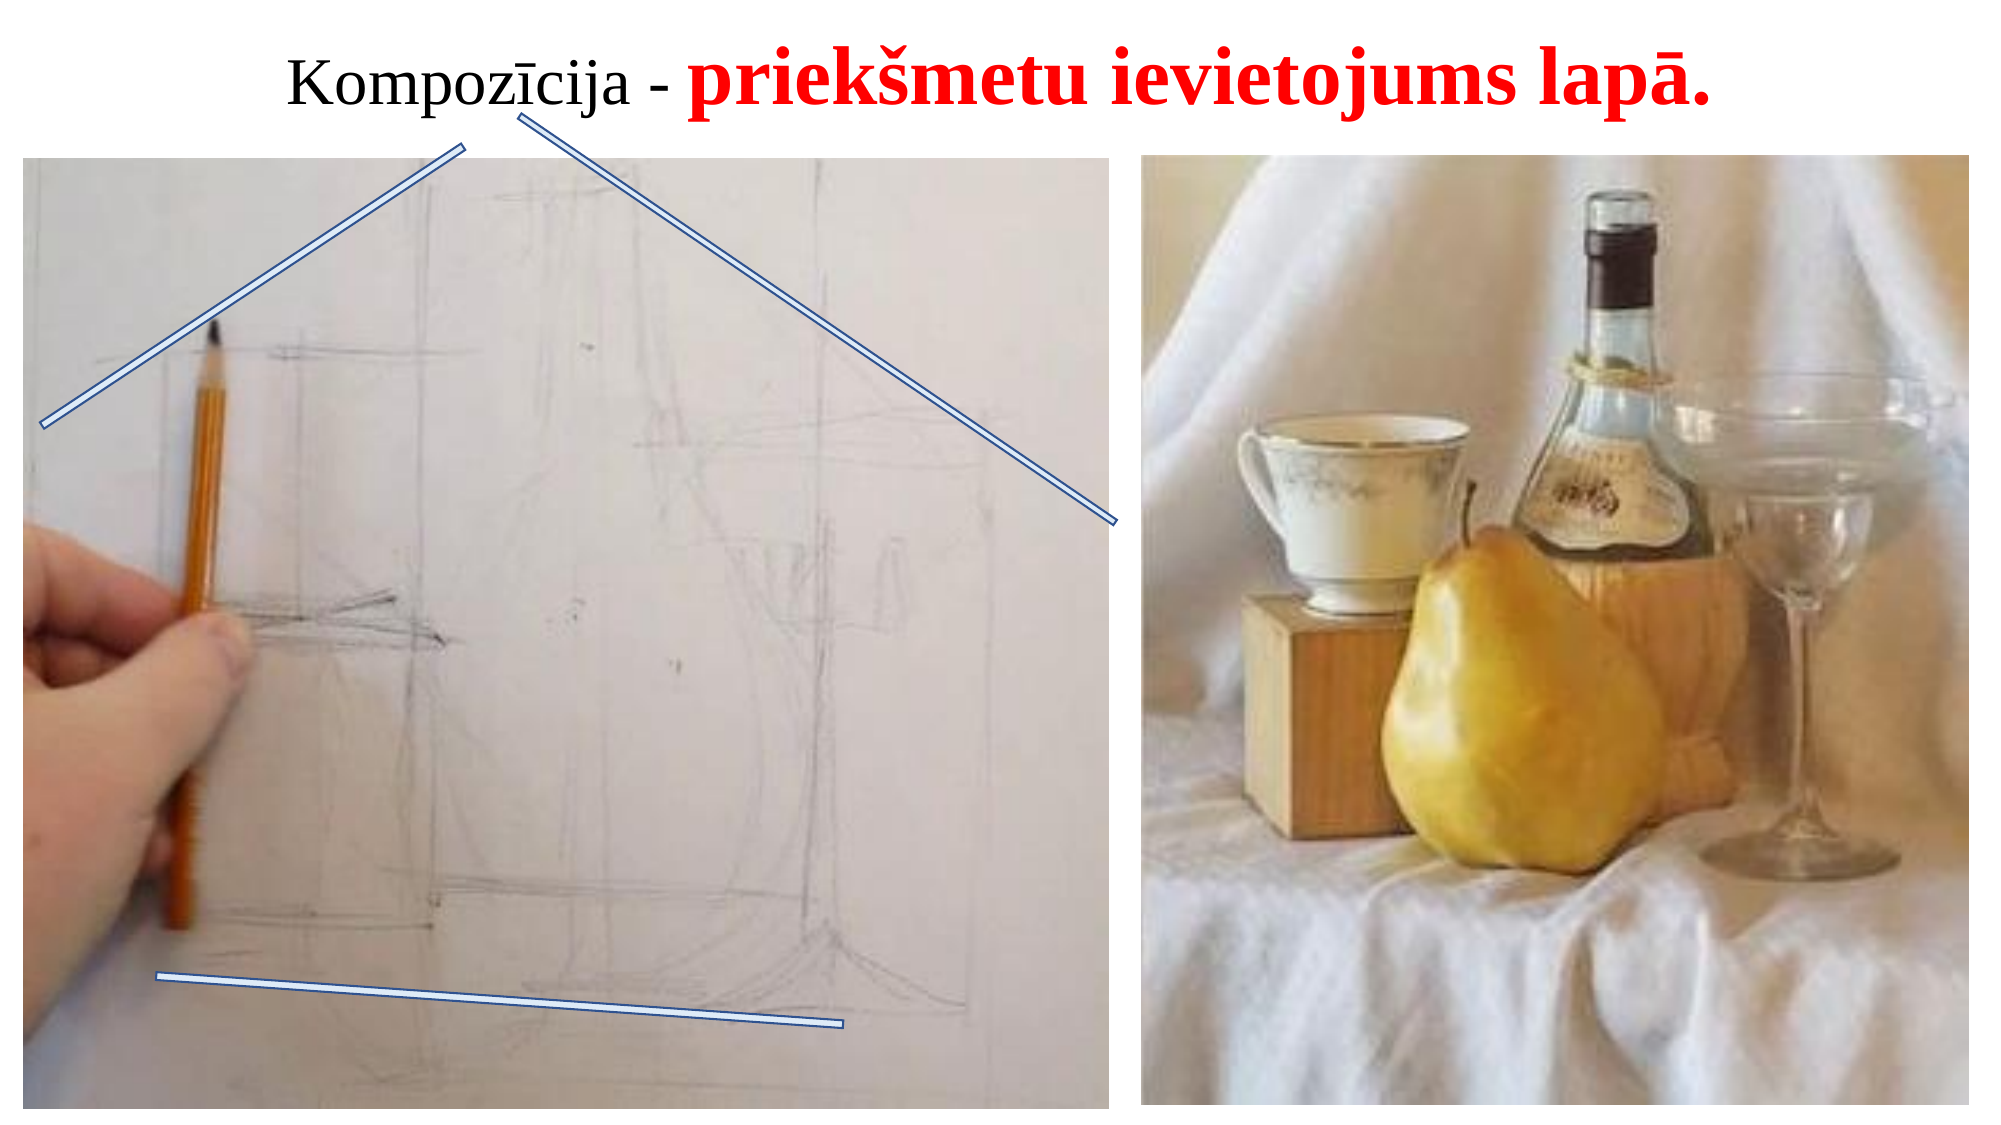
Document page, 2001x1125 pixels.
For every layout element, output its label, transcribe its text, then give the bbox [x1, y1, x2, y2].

text_box [39, 143, 466, 429]
picture [1141, 155, 1969, 1105]
title Kompozīcija - priekšmetu ievietojums lapā. [137, 0, 1863, 156]
picture [590, 159, 1109, 513]
text_box [517, 113, 1117, 526]
text_box [155, 972, 844, 1029]
picture [23, 159, 1109, 1109]
